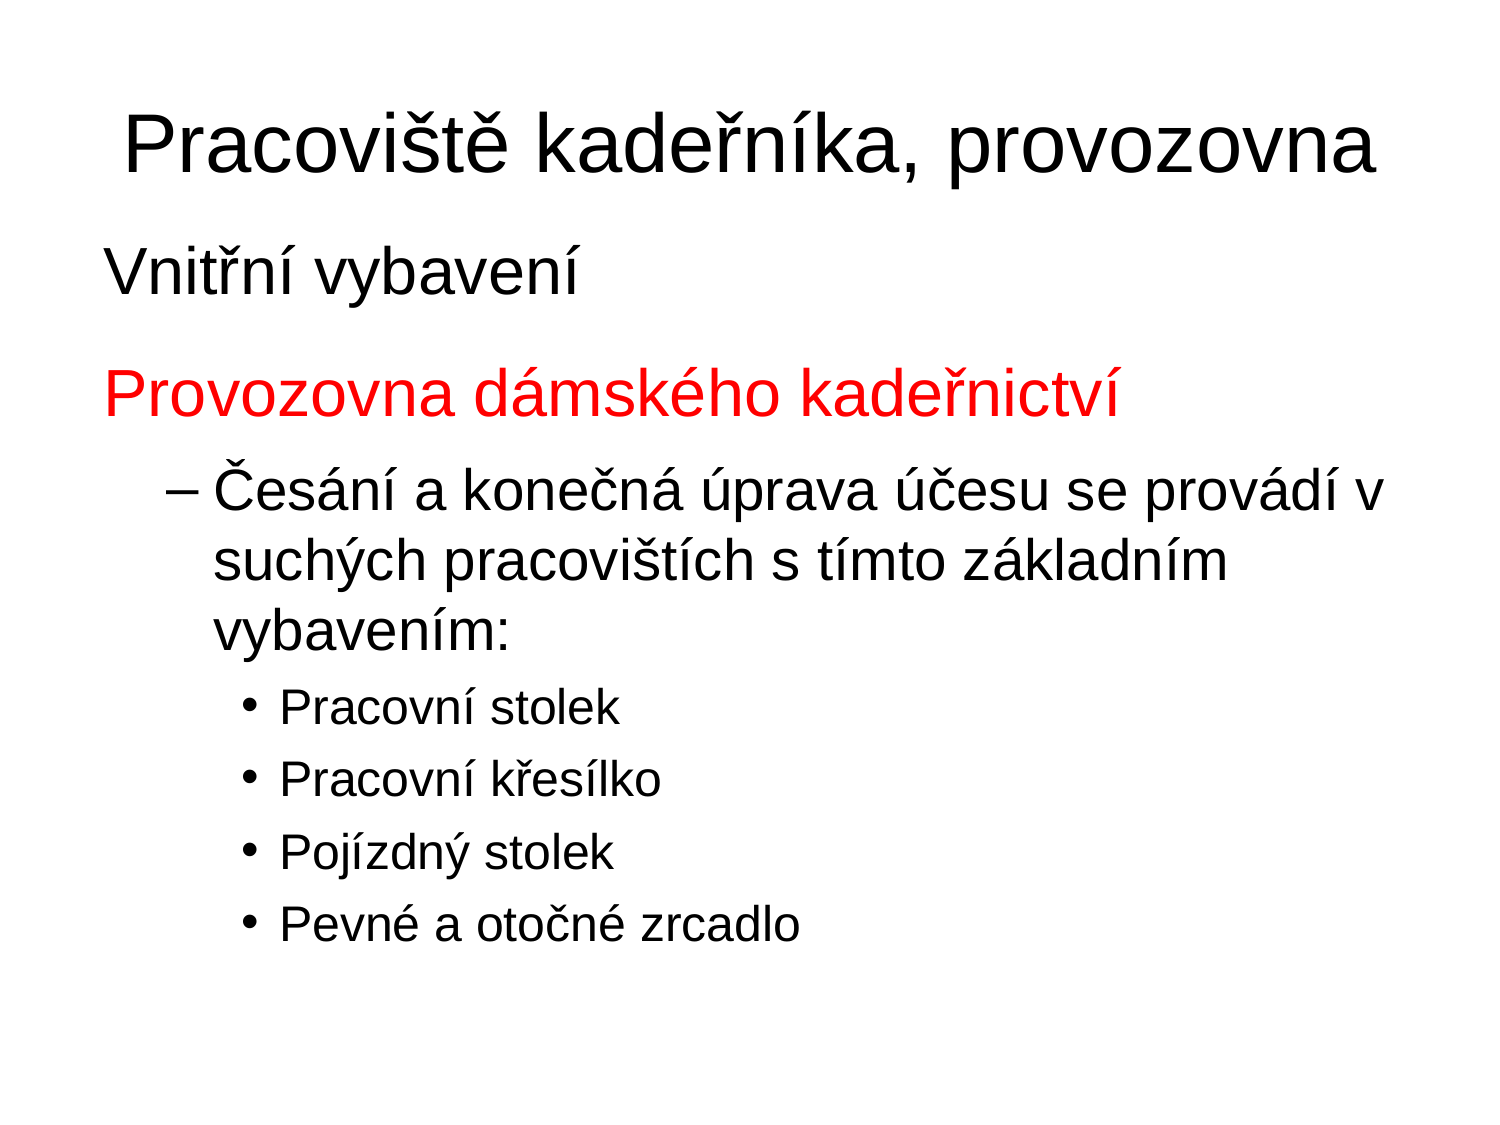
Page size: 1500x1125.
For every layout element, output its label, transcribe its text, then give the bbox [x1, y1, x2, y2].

title Pracoviště kadeřníka, provozovna [75, 45, 1426, 233]
text_box Vnitřní vybavení Provozovna dámského kadeřnictví [88, 220, 1412, 438]
list Česání a konečná úprava účesu se provádí v suchých pracovištích s tímto základním vybavením: Pracovní stolek Pracovní křesílko Pojízdný stolek Pevné a otočné zrcadlo [76, 444, 1427, 1012]
